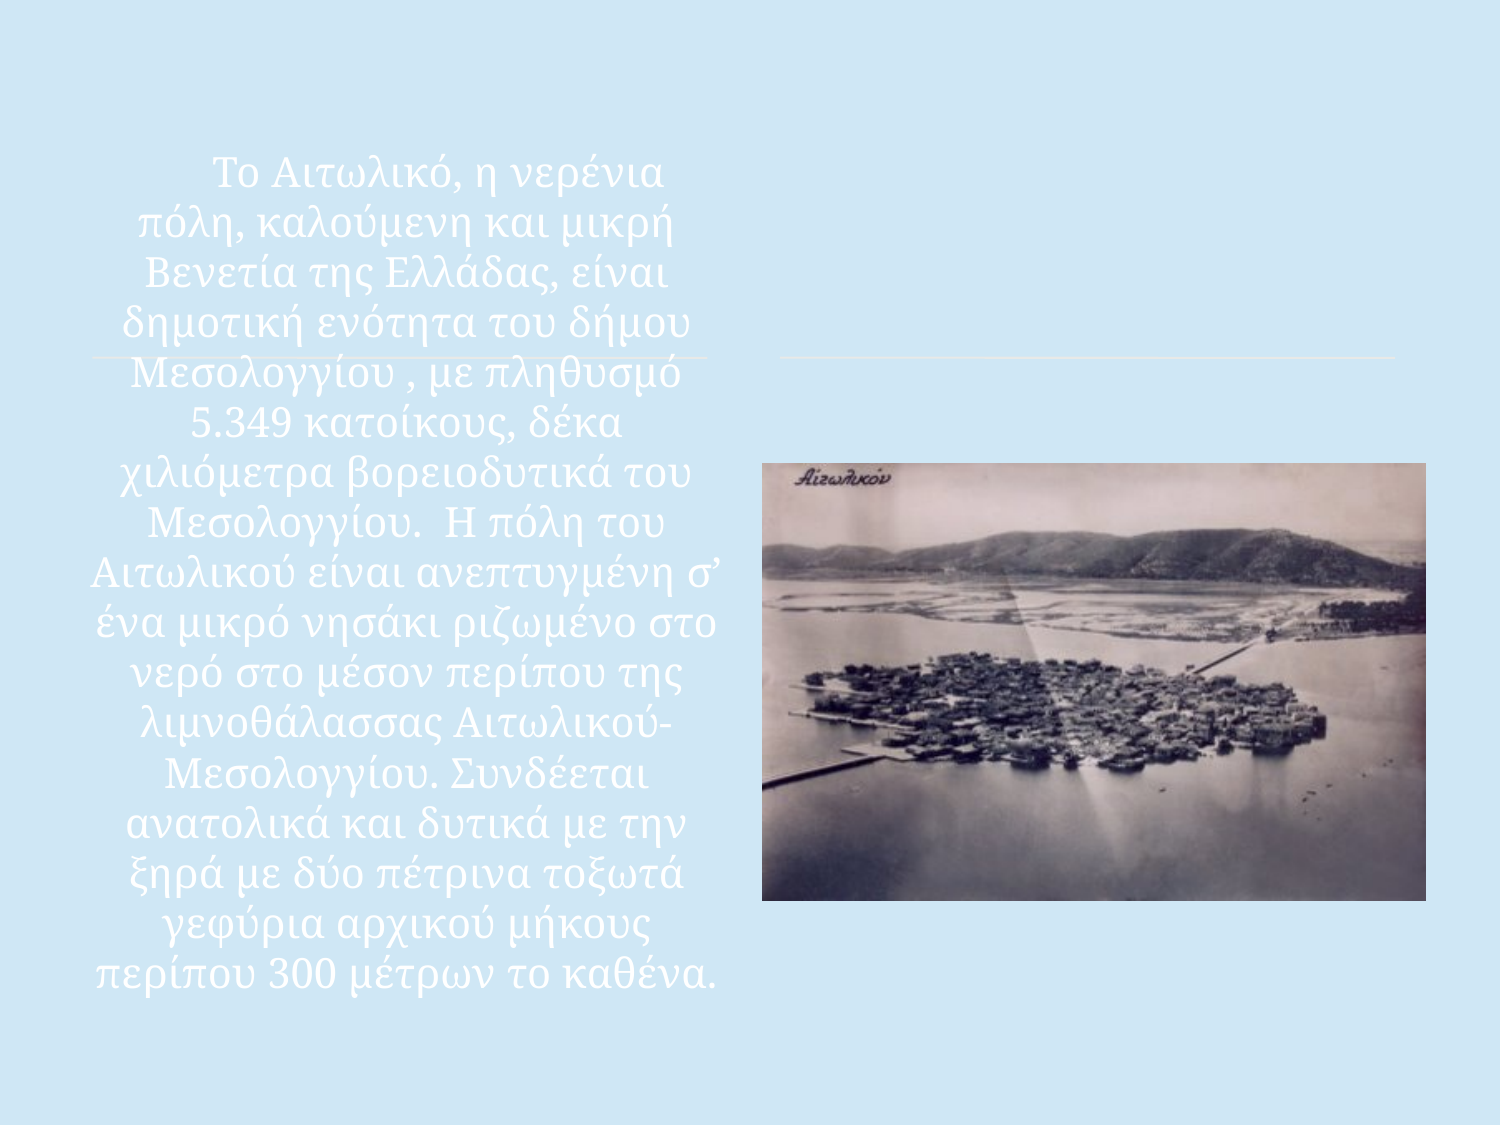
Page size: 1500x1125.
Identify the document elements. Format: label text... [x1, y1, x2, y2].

list Το Αιτωλικό, η νερένια πόλη, καλούμενη και μικρή Βενετία της Ελλάδας, είναι δημοτική ενότητα του δήμου Μεσολογγίου , με πληθυσμό 5.349 κατοίκους, δέκα χιλιόμετρα βορειοδυτικά του Μεσολογγίου. Η πόλη του Αιτωλικού είναι ανεπτυγμένη σ’ ένα μικρό νησάκι ριζωμένο στο νερό στο μέσον περίπου της λιμνοθάλασσας Αιτωλικού-Μεσολογγίου. Συνδέεται ανατολικά και δυτικά με την ξηρά με δύο πέτρινα τοξωτά γεφύρια αρχικού μήκους περίπου 300 μέτρων το καθένα. [75, 137, 738, 1005]
picture [762, 463, 1426, 901]
